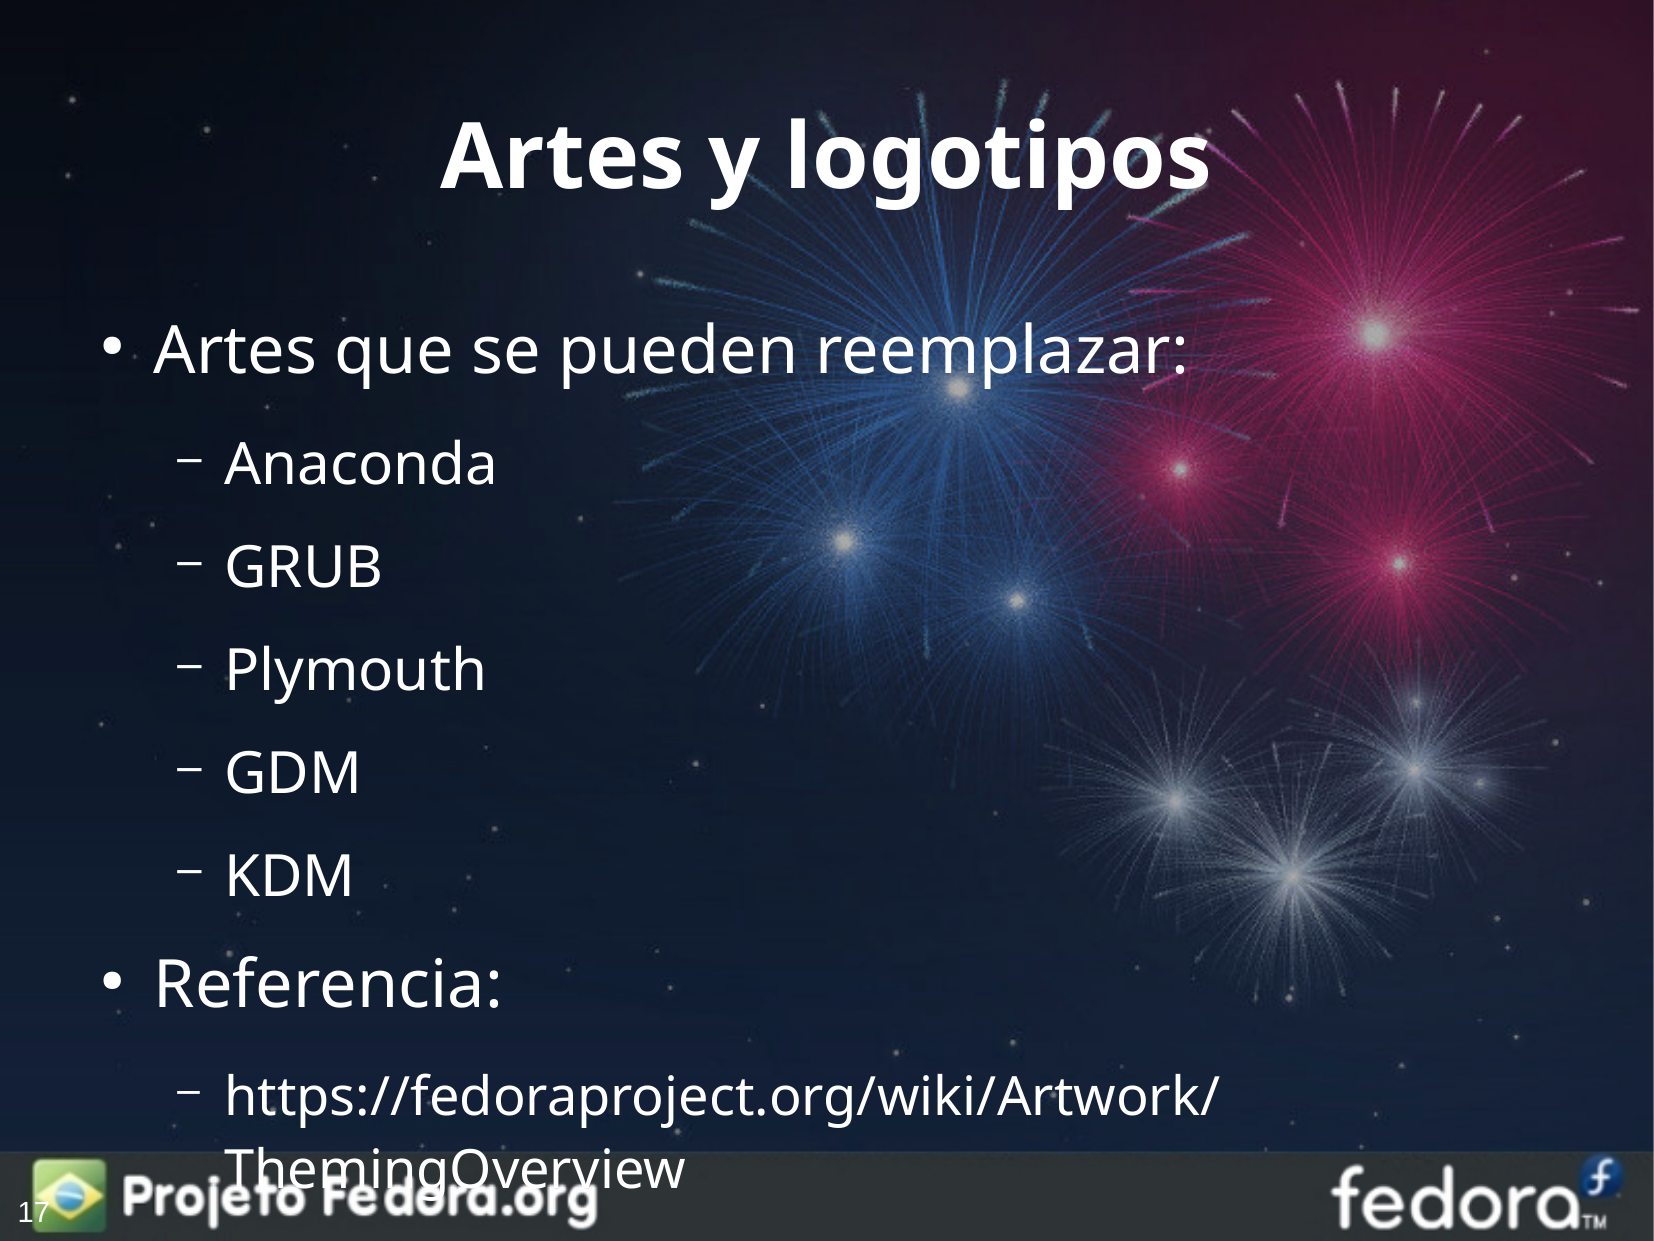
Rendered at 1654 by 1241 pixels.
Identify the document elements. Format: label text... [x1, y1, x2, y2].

list Artes que se pueden reemplazar: Anaconda GRUB Plymouth GDM KDM Referencia: https://fedoraproject.org/wiki/Artwork/ThemingOverview [82, 302, 1571, 1120]
picture [0, 0, 1654, 1241]
title Artes y logotipos [82, 56, 1571, 250]
